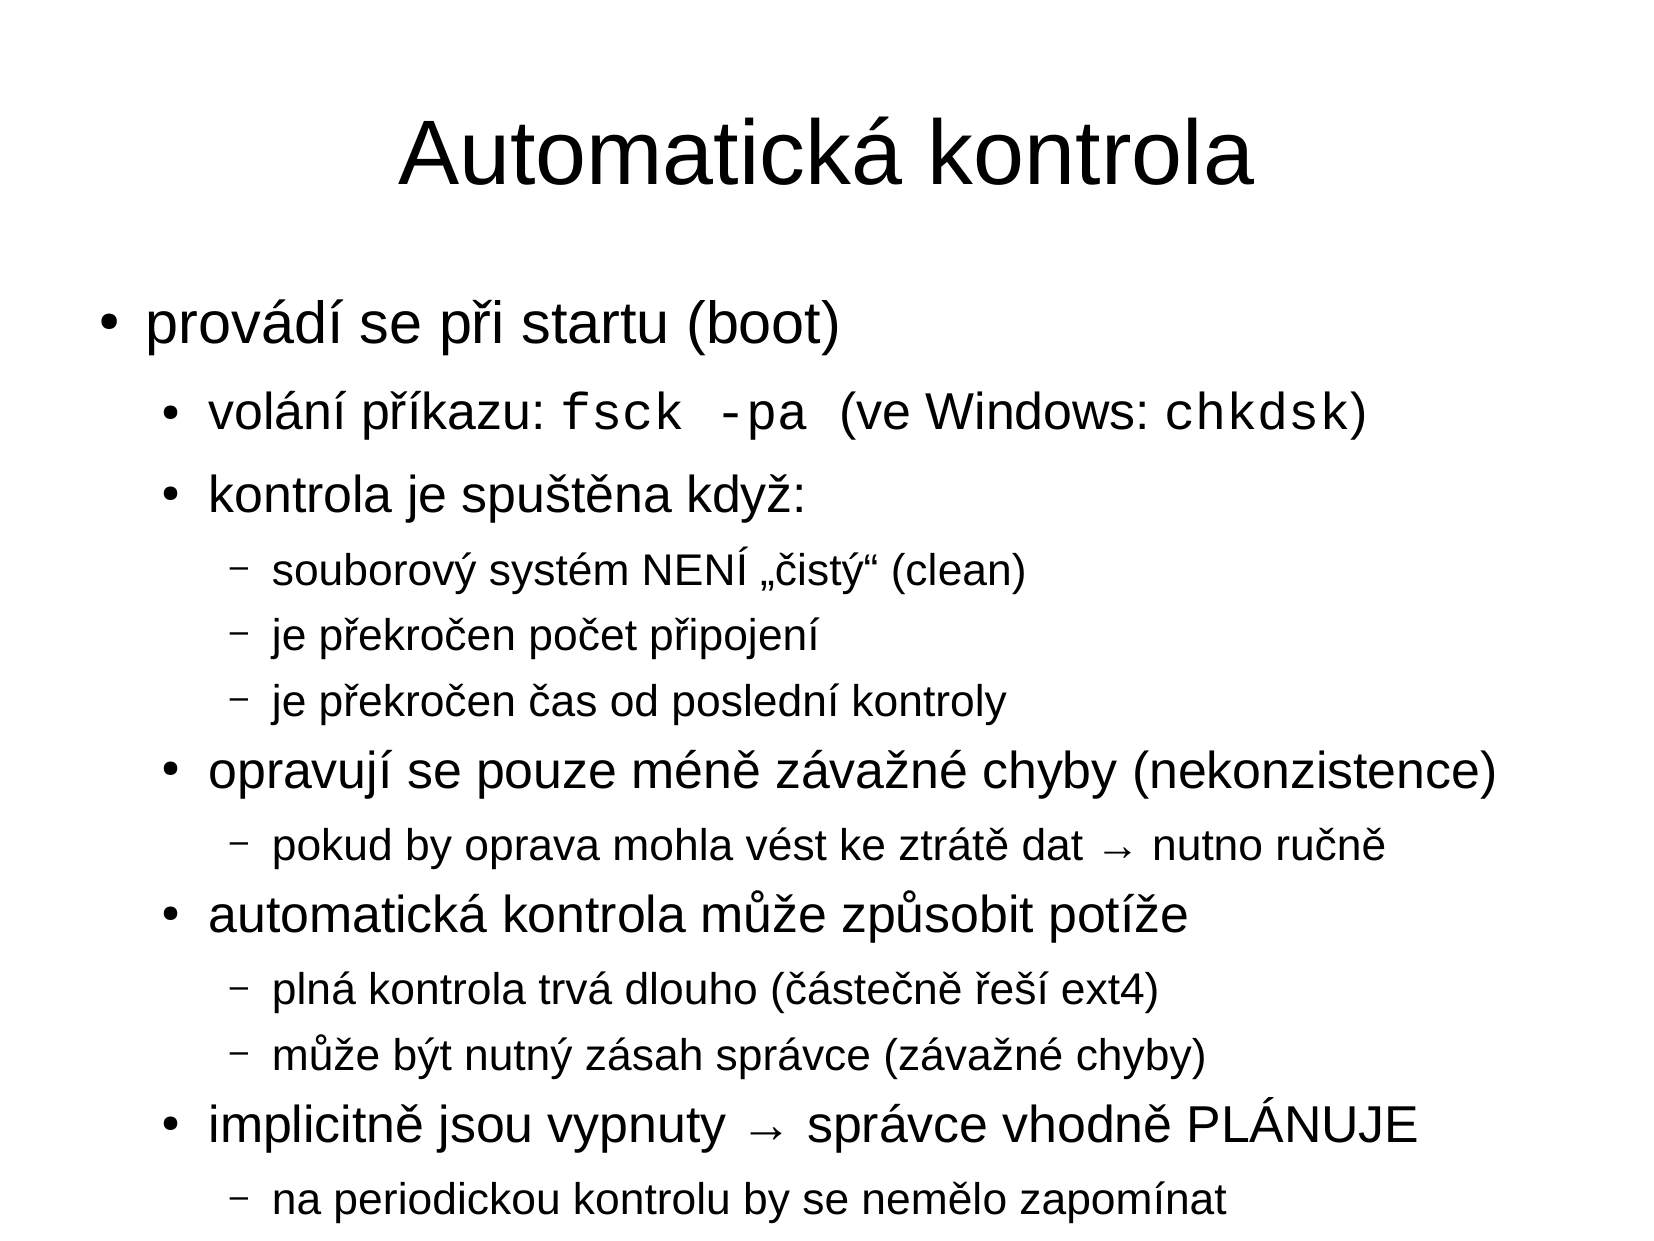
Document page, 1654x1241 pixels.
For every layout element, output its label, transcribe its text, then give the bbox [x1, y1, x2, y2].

title Automatická kontrola [82, 49, 1571, 257]
list provádí se při startu (boot) volání příkazu: fsck -pa (ve Windows: chkdsk) kontrola je spuštěna když: souborový systém NENÍ „čistý“ (clean) je překročen počet připojení je překročen čas od poslední kontroly opravují se pouze méně závažné chyby (nekonzistence) pokud by oprava mohla vést ke ztrátě dat → nutno ručně automatická kontrola může způsobit potíže plná kontrola trvá dlouho (částečně řeší ext4) může být nutný zásah správce (závažné chyby) implicitně jsou vypnuty → správce vhodně PLÁNUJE na periodickou kontrolu by se nemělo zapomínat [82, 290, 1571, 1229]
